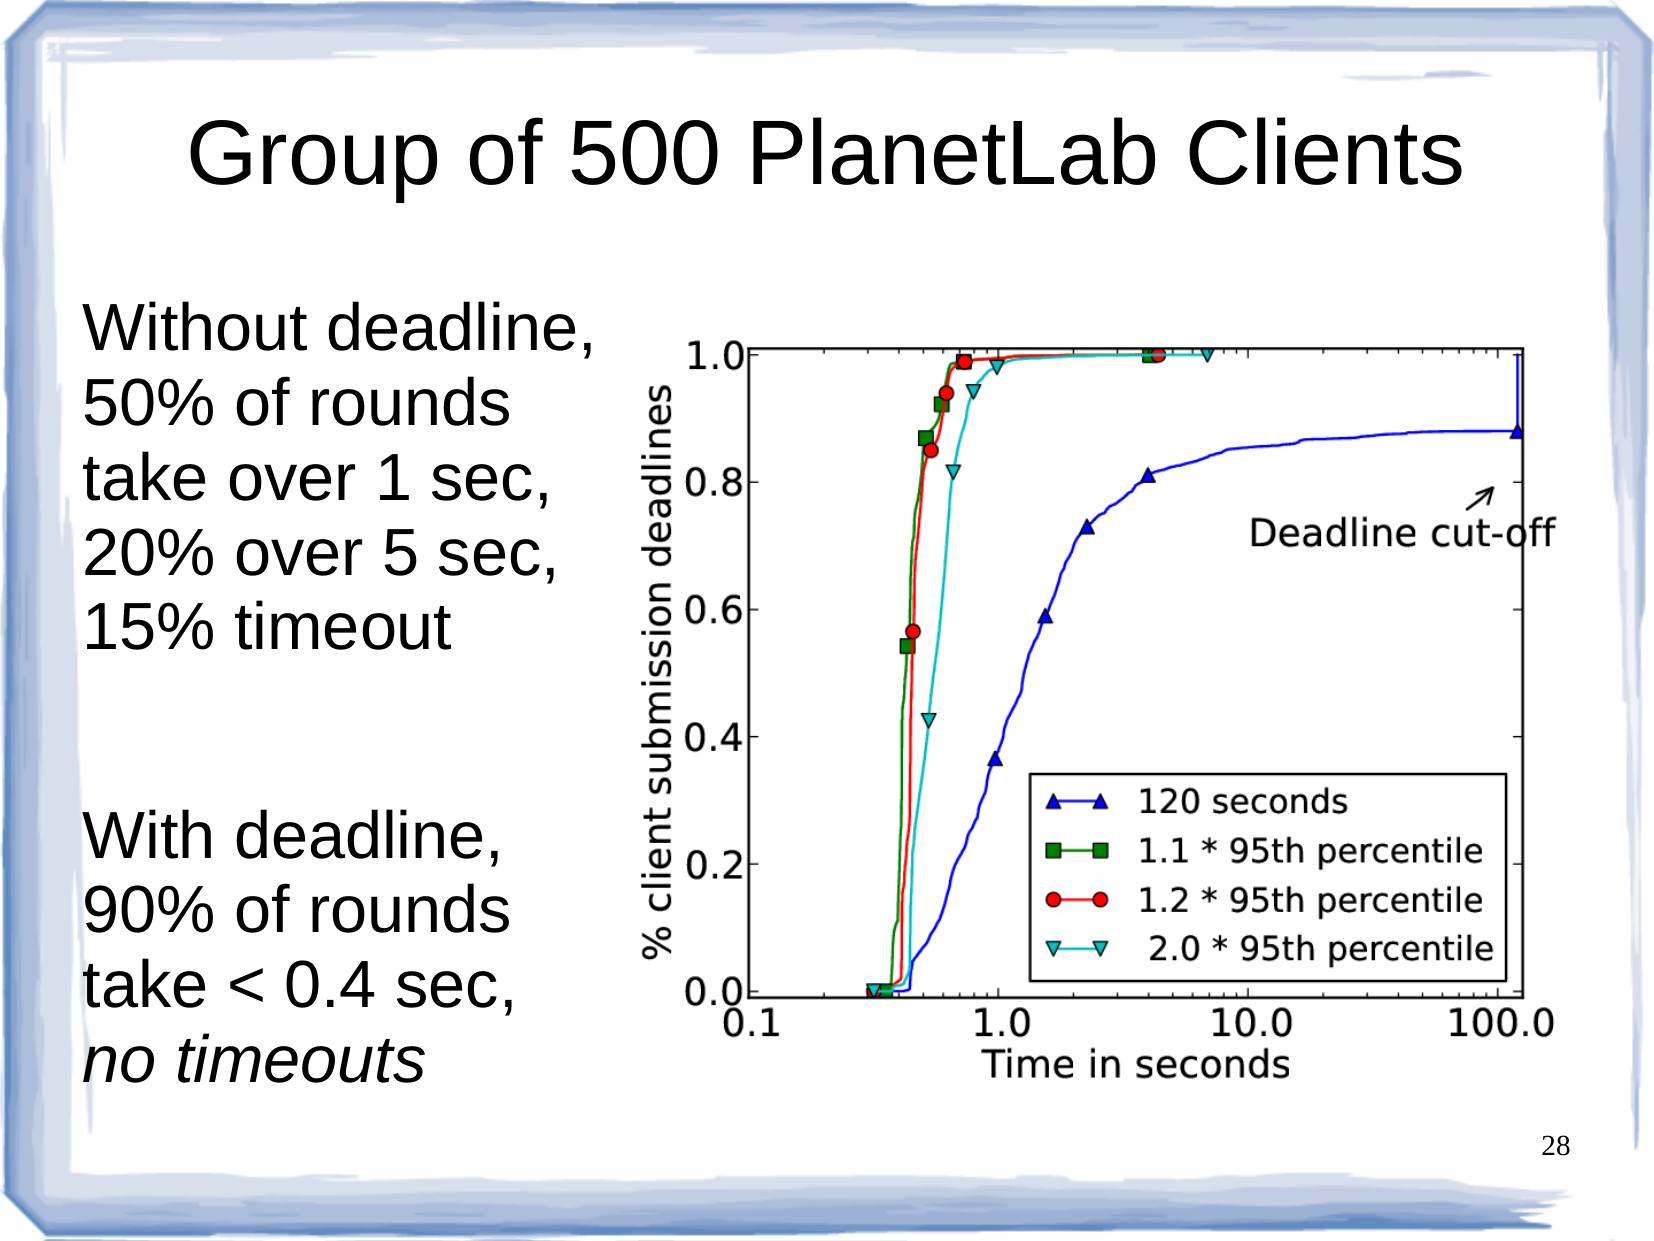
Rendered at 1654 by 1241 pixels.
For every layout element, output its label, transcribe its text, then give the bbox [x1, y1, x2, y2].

picture [0, 0, 1654, 1241]
list Without deadline, 50% of rounds take over 1 sec, 20% over 5 sec, 15% timeout With deadline, 90% of rounds take < 0.4 sec, no timeouts [82, 290, 1571, 1109]
title Group of 500 PlanetLab Clients [82, 49, 1571, 257]
